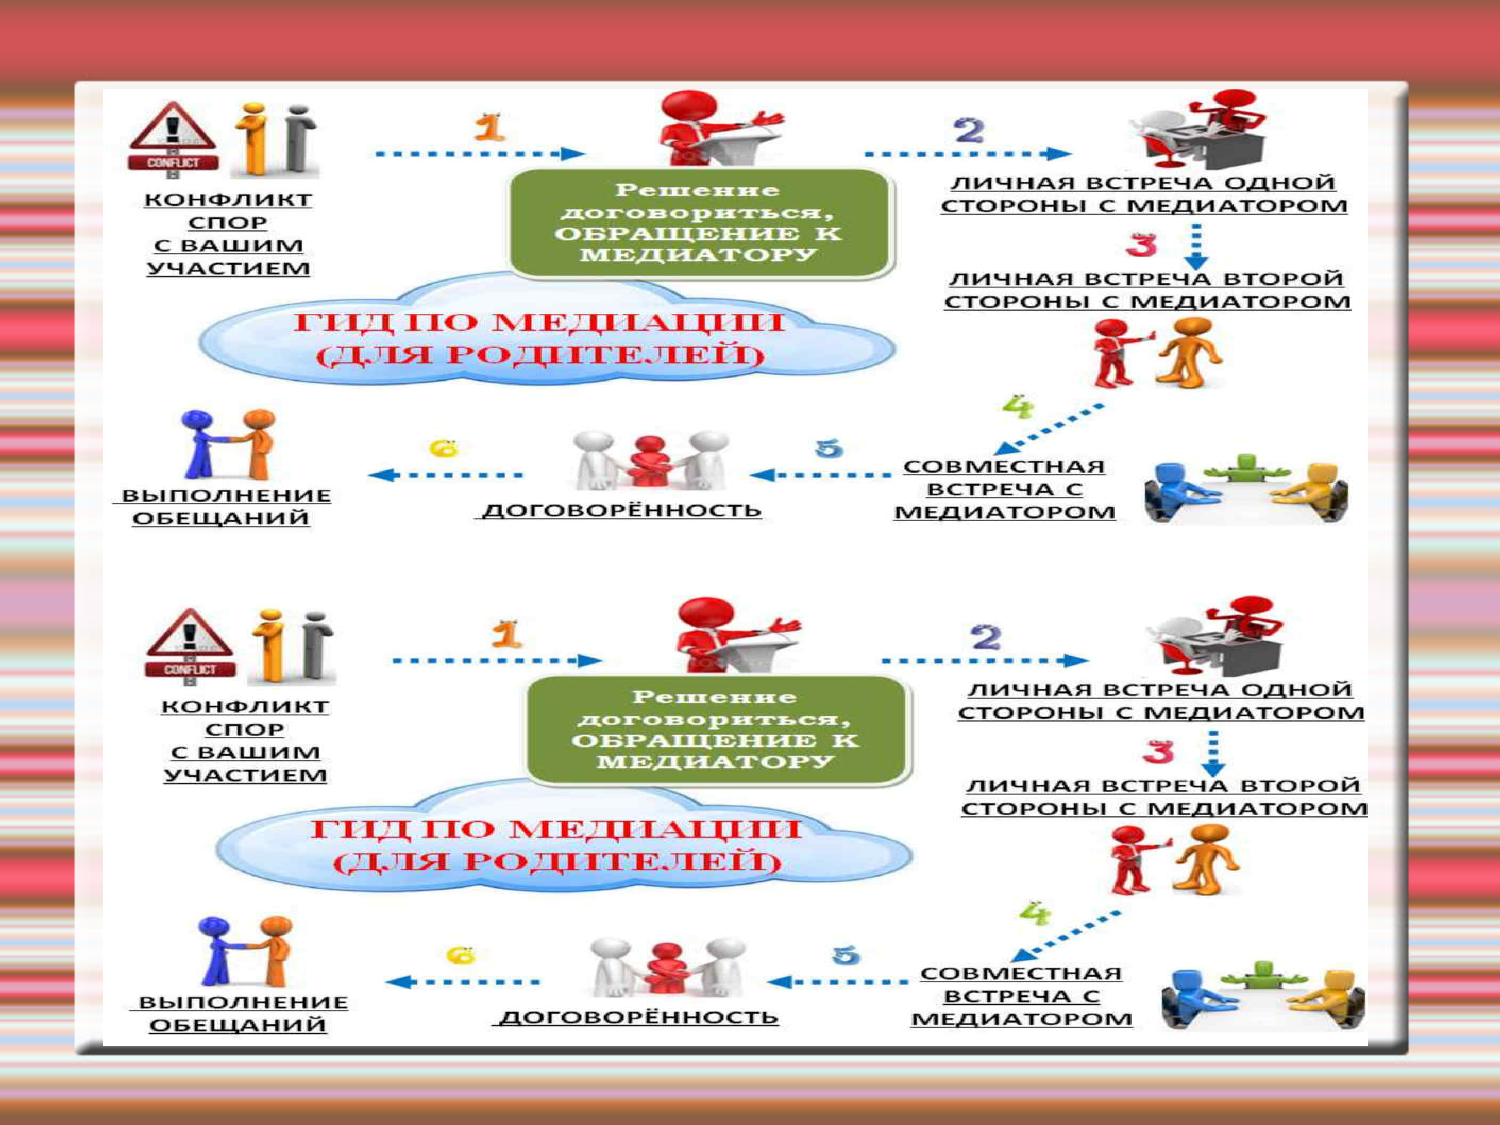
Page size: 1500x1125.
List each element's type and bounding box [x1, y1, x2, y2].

picture [103, 89, 1368, 1046]
